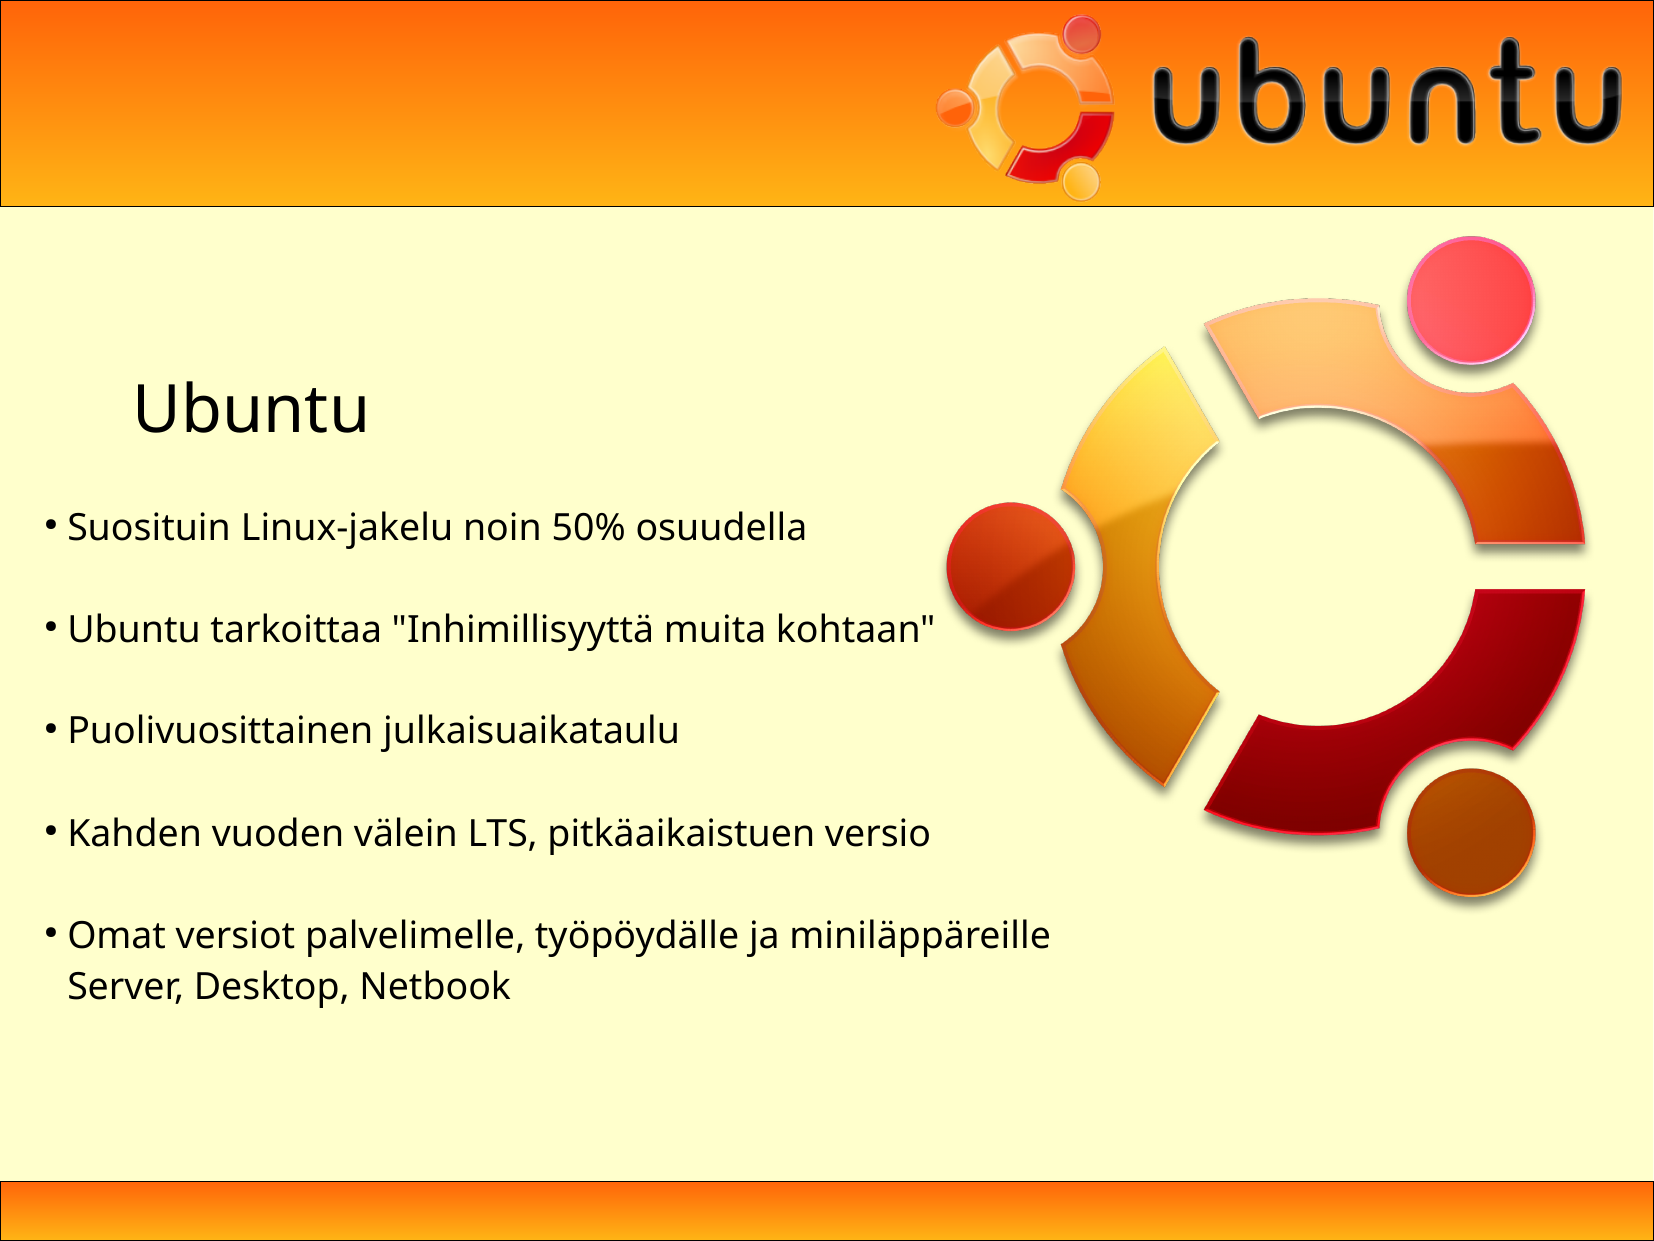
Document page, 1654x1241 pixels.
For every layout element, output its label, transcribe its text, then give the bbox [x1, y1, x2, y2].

text_box [0, 0, 915, 207]
picture [936, 234, 1595, 916]
text_box [0, 1181, 1654, 1241]
text_box Ubuntu [118, 354, 377, 474]
text_box Suosituin Linux-jakelu noin 50% osuudella Ubuntu tarkoittaa "Inhimillisyyttä muita kohtaan" Puolivuosittainen julkaisuaikataulu Kahden vuoden välein LTS, pitkäaikaistuen versio Omat versiot palvelimelle, työpöydälle ja miniläppäreille Server, Desktop, Netbook [29, 492, 1045, 928]
picture [915, 0, 1654, 218]
